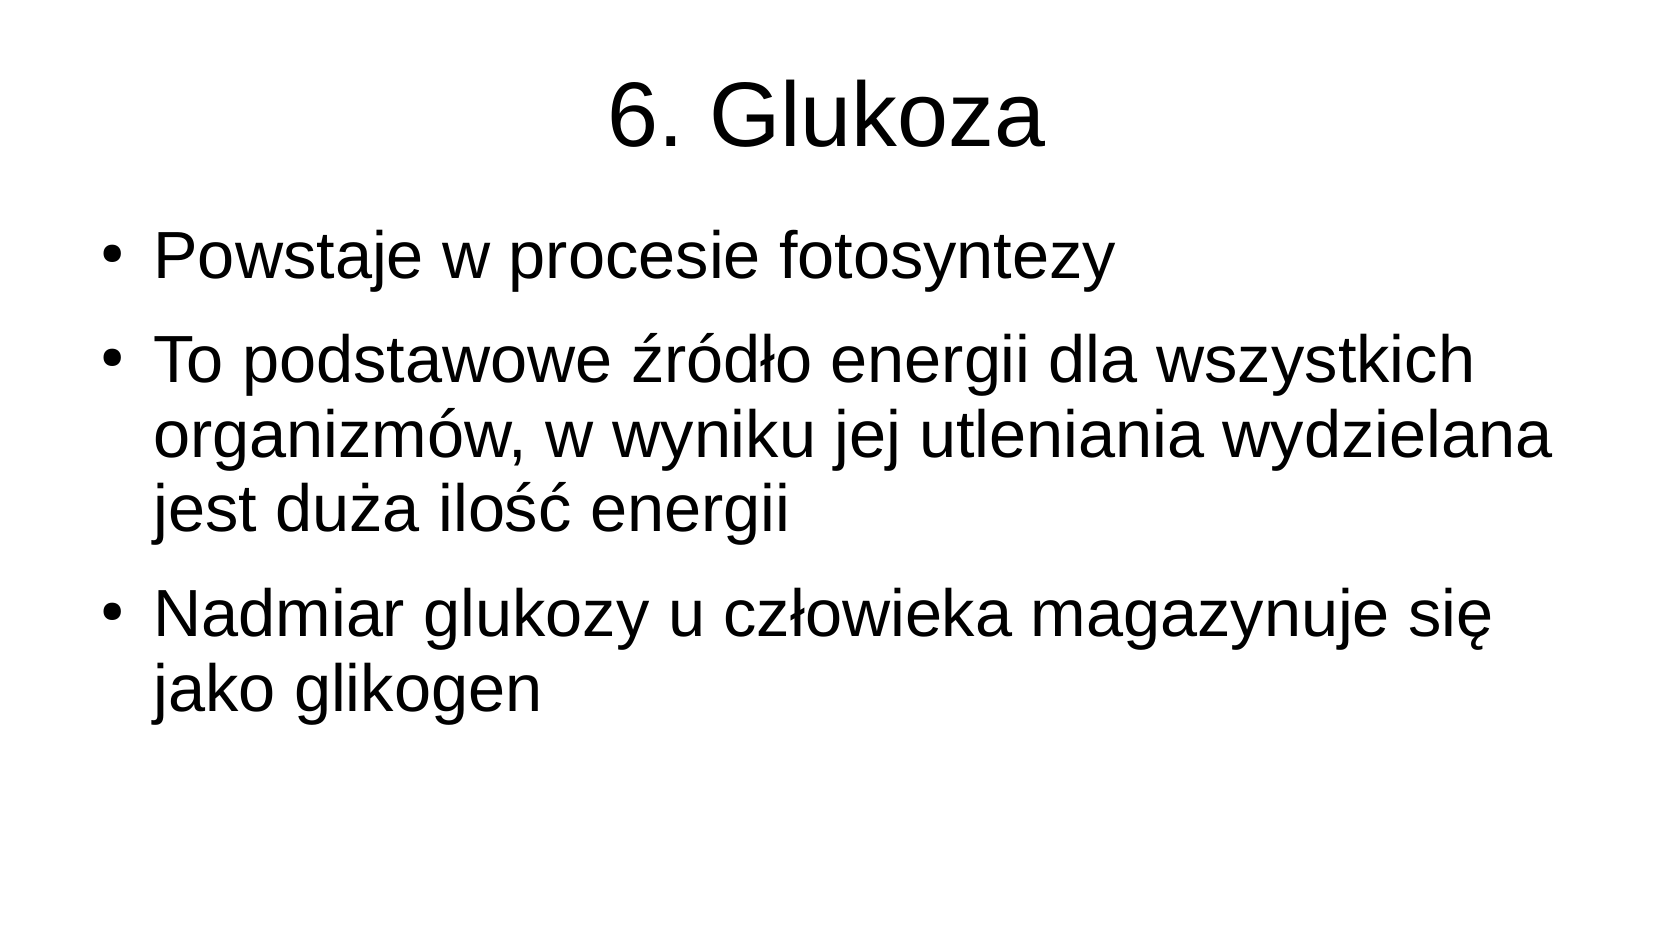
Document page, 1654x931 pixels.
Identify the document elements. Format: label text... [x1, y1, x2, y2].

title 6. Glukoza [82, 37, 1571, 193]
list Powstaje w procesie fotosyntezy To podstawowe źródło energii dla wszystkich organizmów, w wyniku jej utleniania wydzielana jest duża ilość energii Nadmiar glukozy u człowieka magazynuje się jako glikogen [82, 217, 1571, 758]
